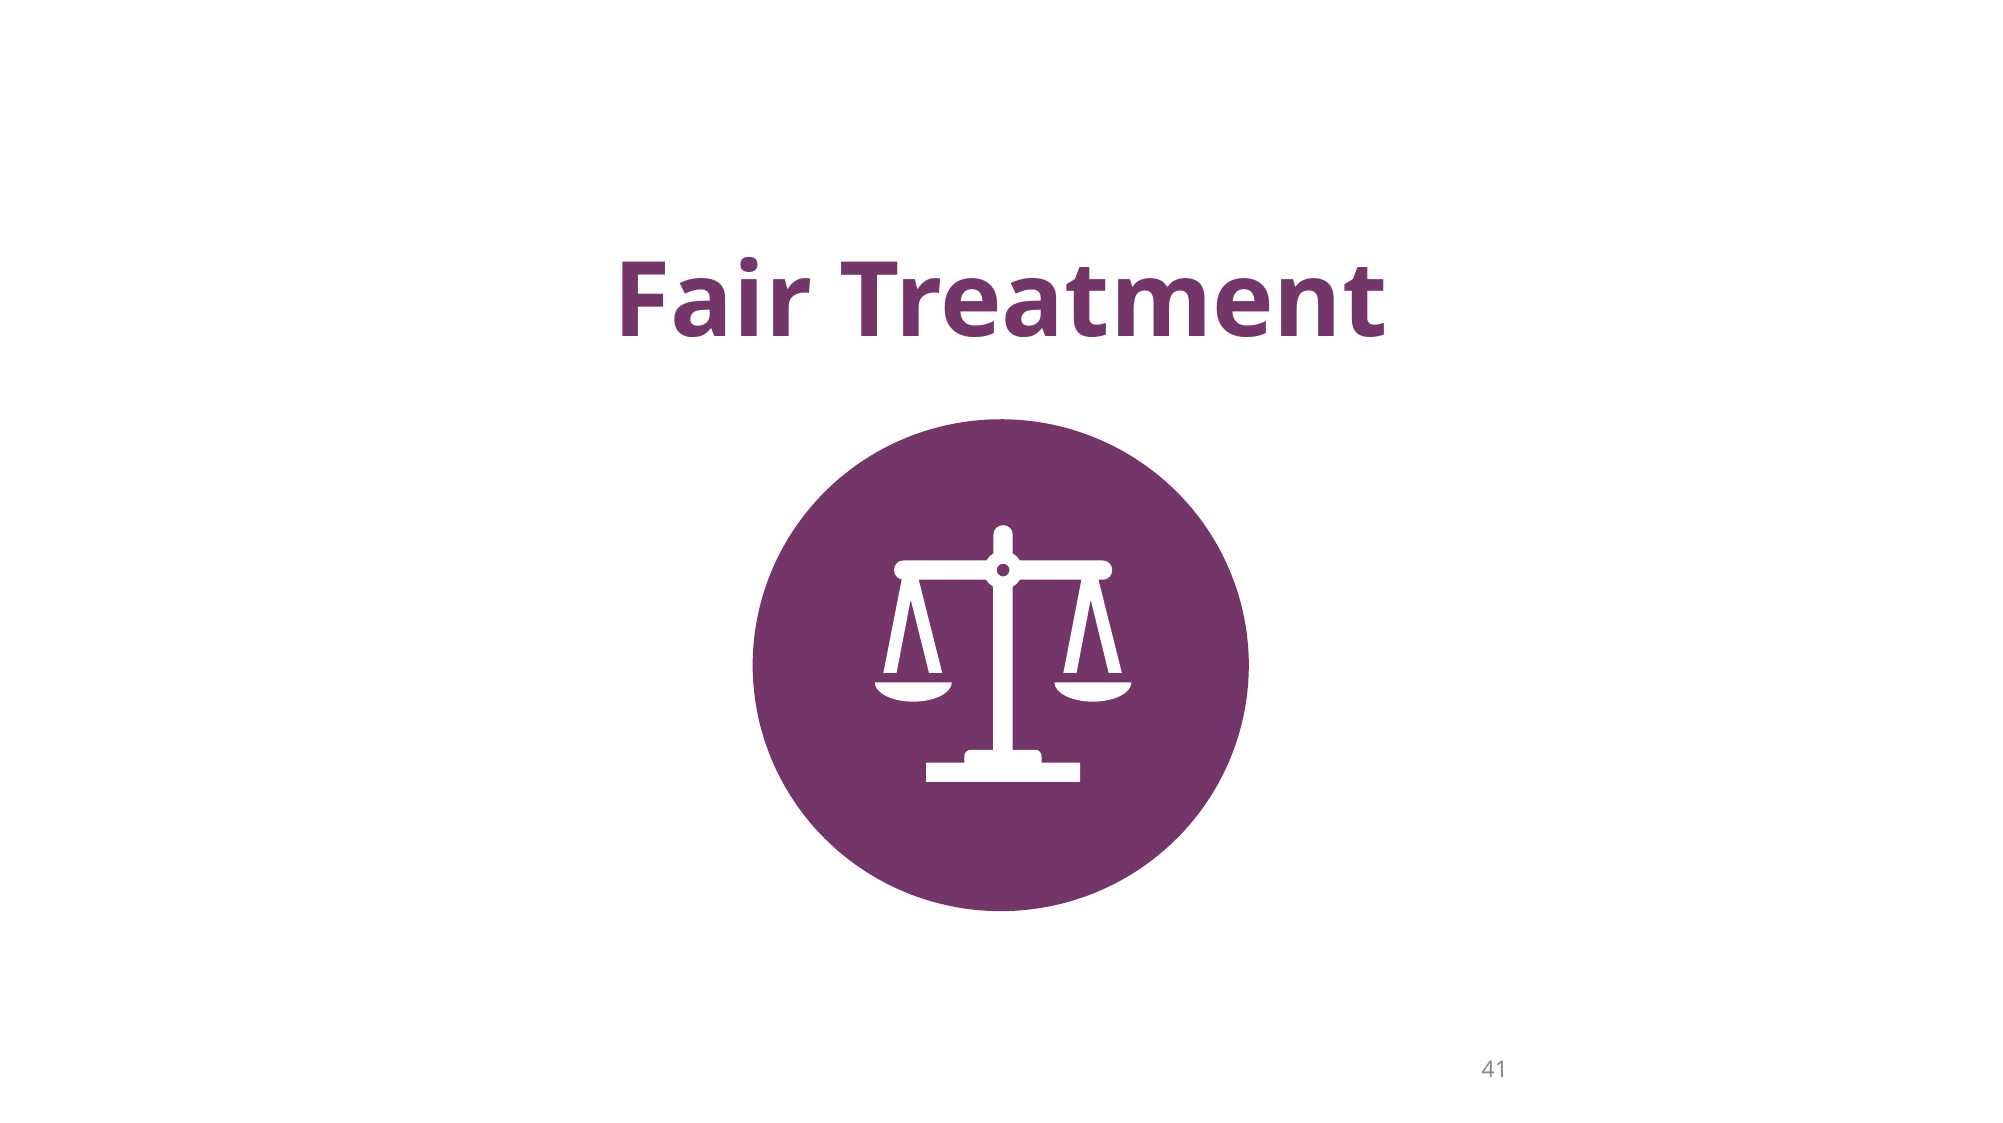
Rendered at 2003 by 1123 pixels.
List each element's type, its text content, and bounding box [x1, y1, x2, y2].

text_box 41 [1466, 1039, 1934, 1100]
title Fair Treatment [131, 210, 1871, 327]
text_box [752, 419, 1249, 912]
picture [847, 497, 1159, 810]
